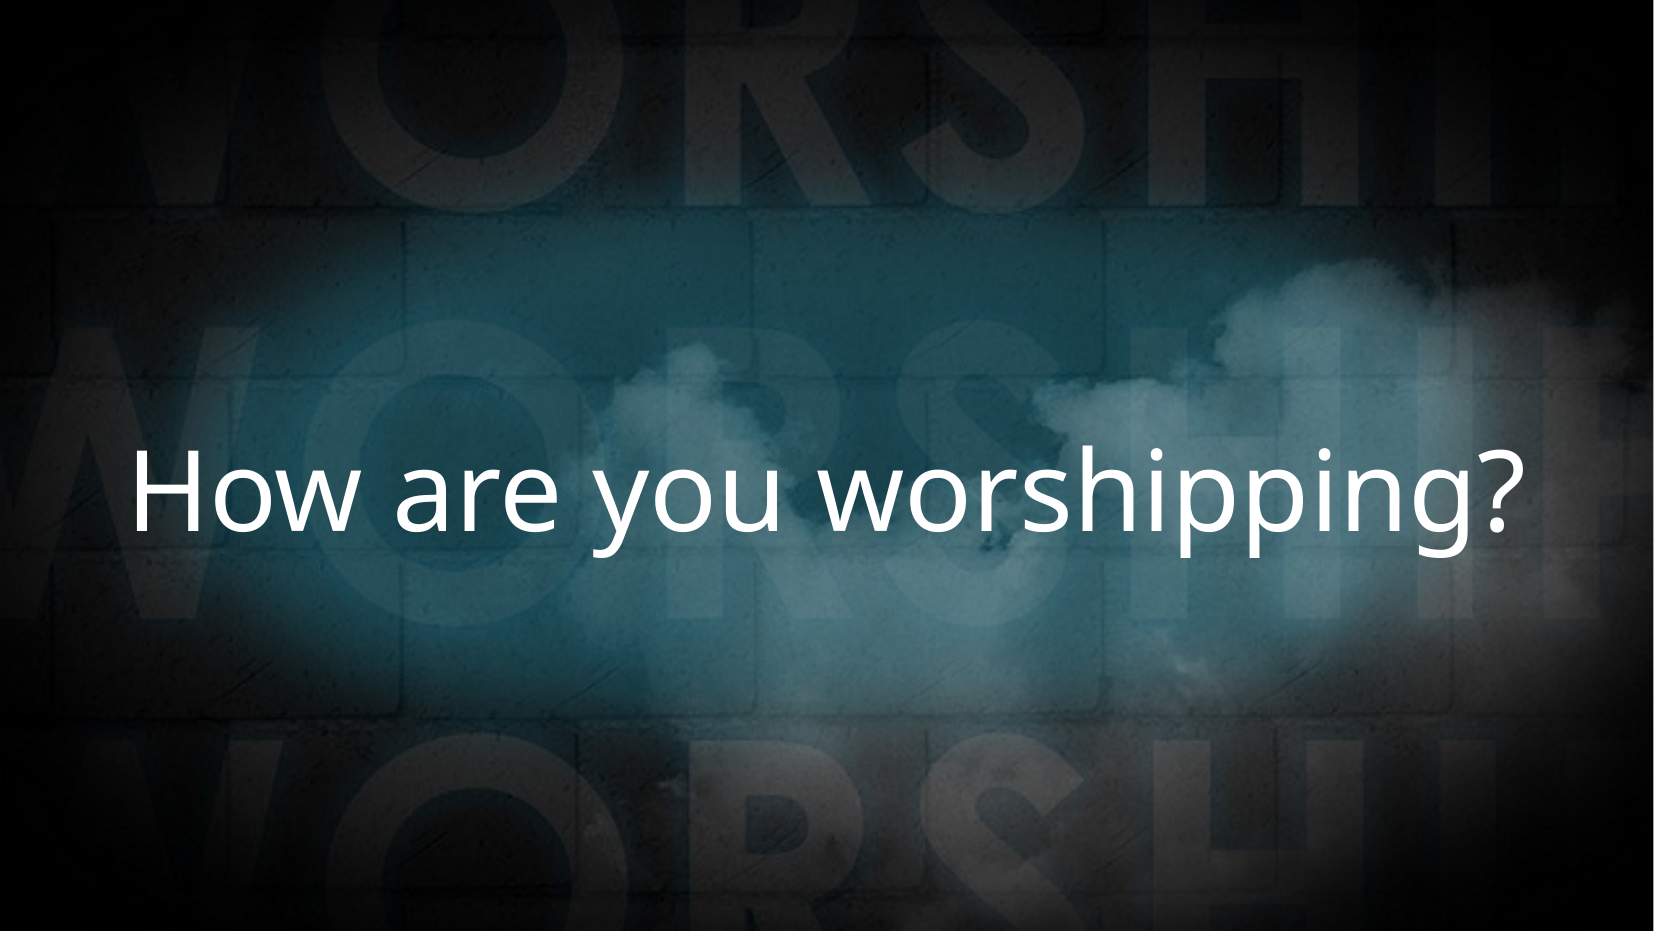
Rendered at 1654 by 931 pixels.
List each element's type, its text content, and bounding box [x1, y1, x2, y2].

subtitle How are you worshipping? [82, 217, 1571, 758]
picture [0, 0, 1654, 931]
